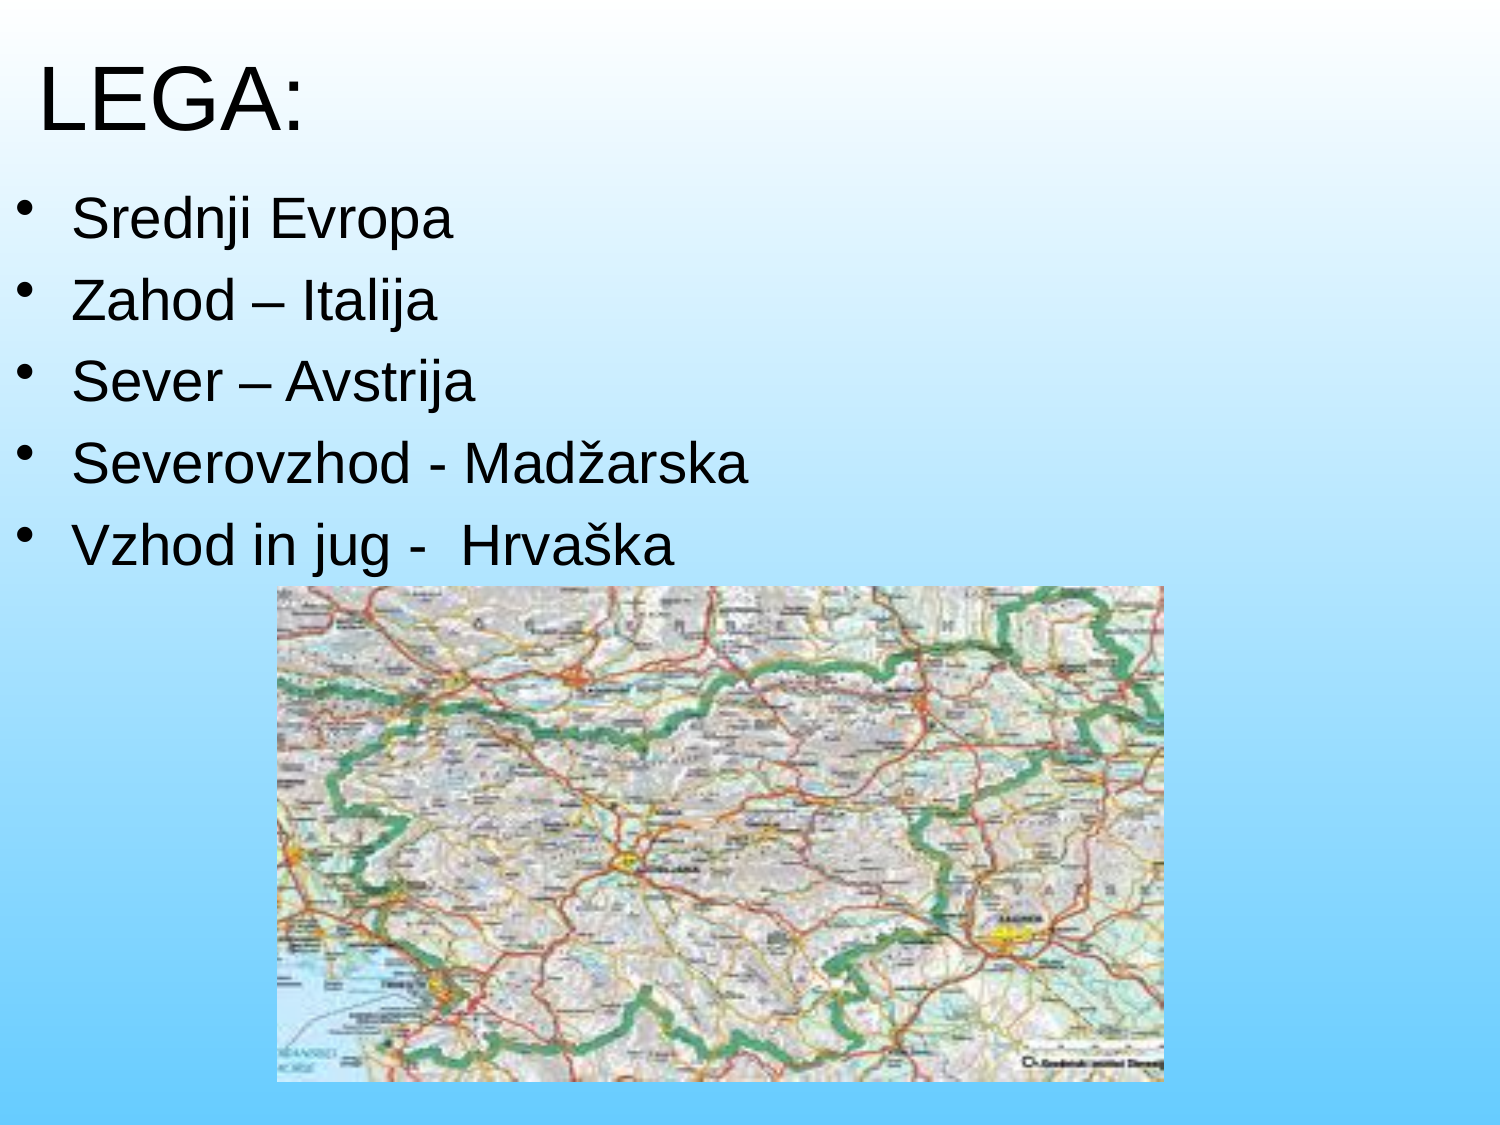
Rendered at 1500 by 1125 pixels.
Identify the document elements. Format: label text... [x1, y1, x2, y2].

list Srednji Evropa Zahod – Italija Sever – Avstrija Severovzhod - Madžarska Vzhod in jug - Hrvaška [0, 172, 1350, 916]
picture [277, 586, 1164, 1082]
title LEGA: [0, 0, 848, 172]
